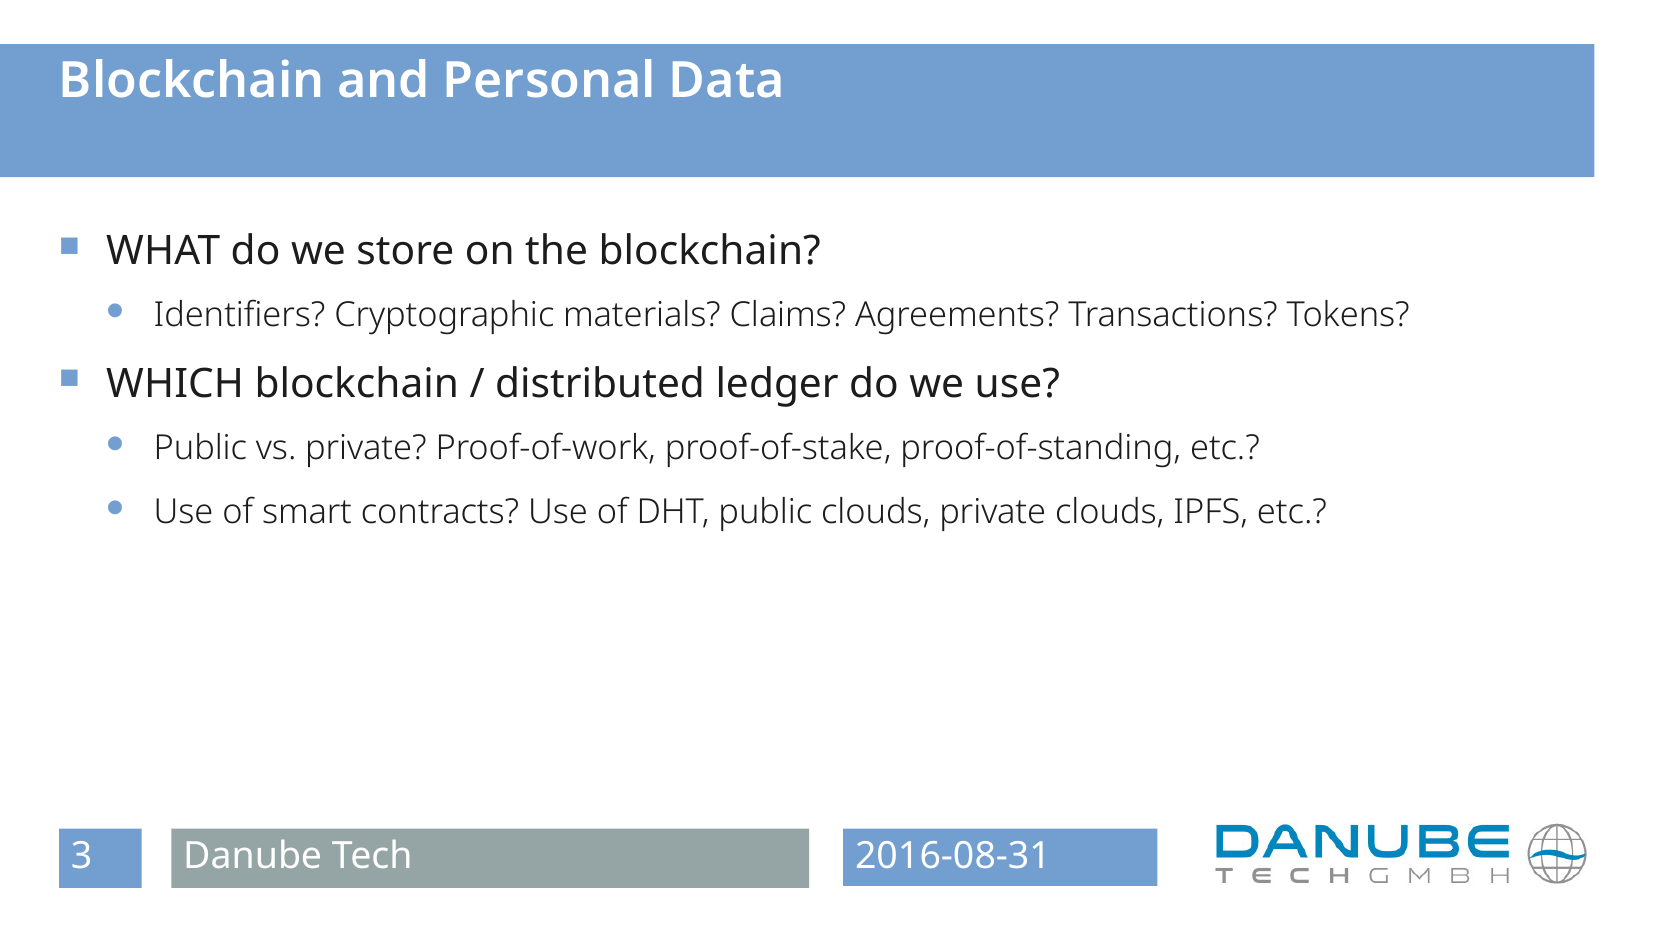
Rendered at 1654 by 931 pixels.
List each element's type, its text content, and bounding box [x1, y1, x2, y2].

title Blockchain and Personal Data [0, 44, 1595, 178]
list WHAT do we store on the blockchain? Identifiers? Cryptographic materials? Claims? Agreements? Transactions? Tokens? WHICH blockchain / distributed ledger do we use? Public vs. private? Proof-of-work, proof-of-stake, proof-of-standing, etc.? Use of smart contracts? Use of DHT, public clouds, private clouds, IPFS, etc.? [58, 221, 1583, 789]
picture [1206, 814, 1595, 892]
